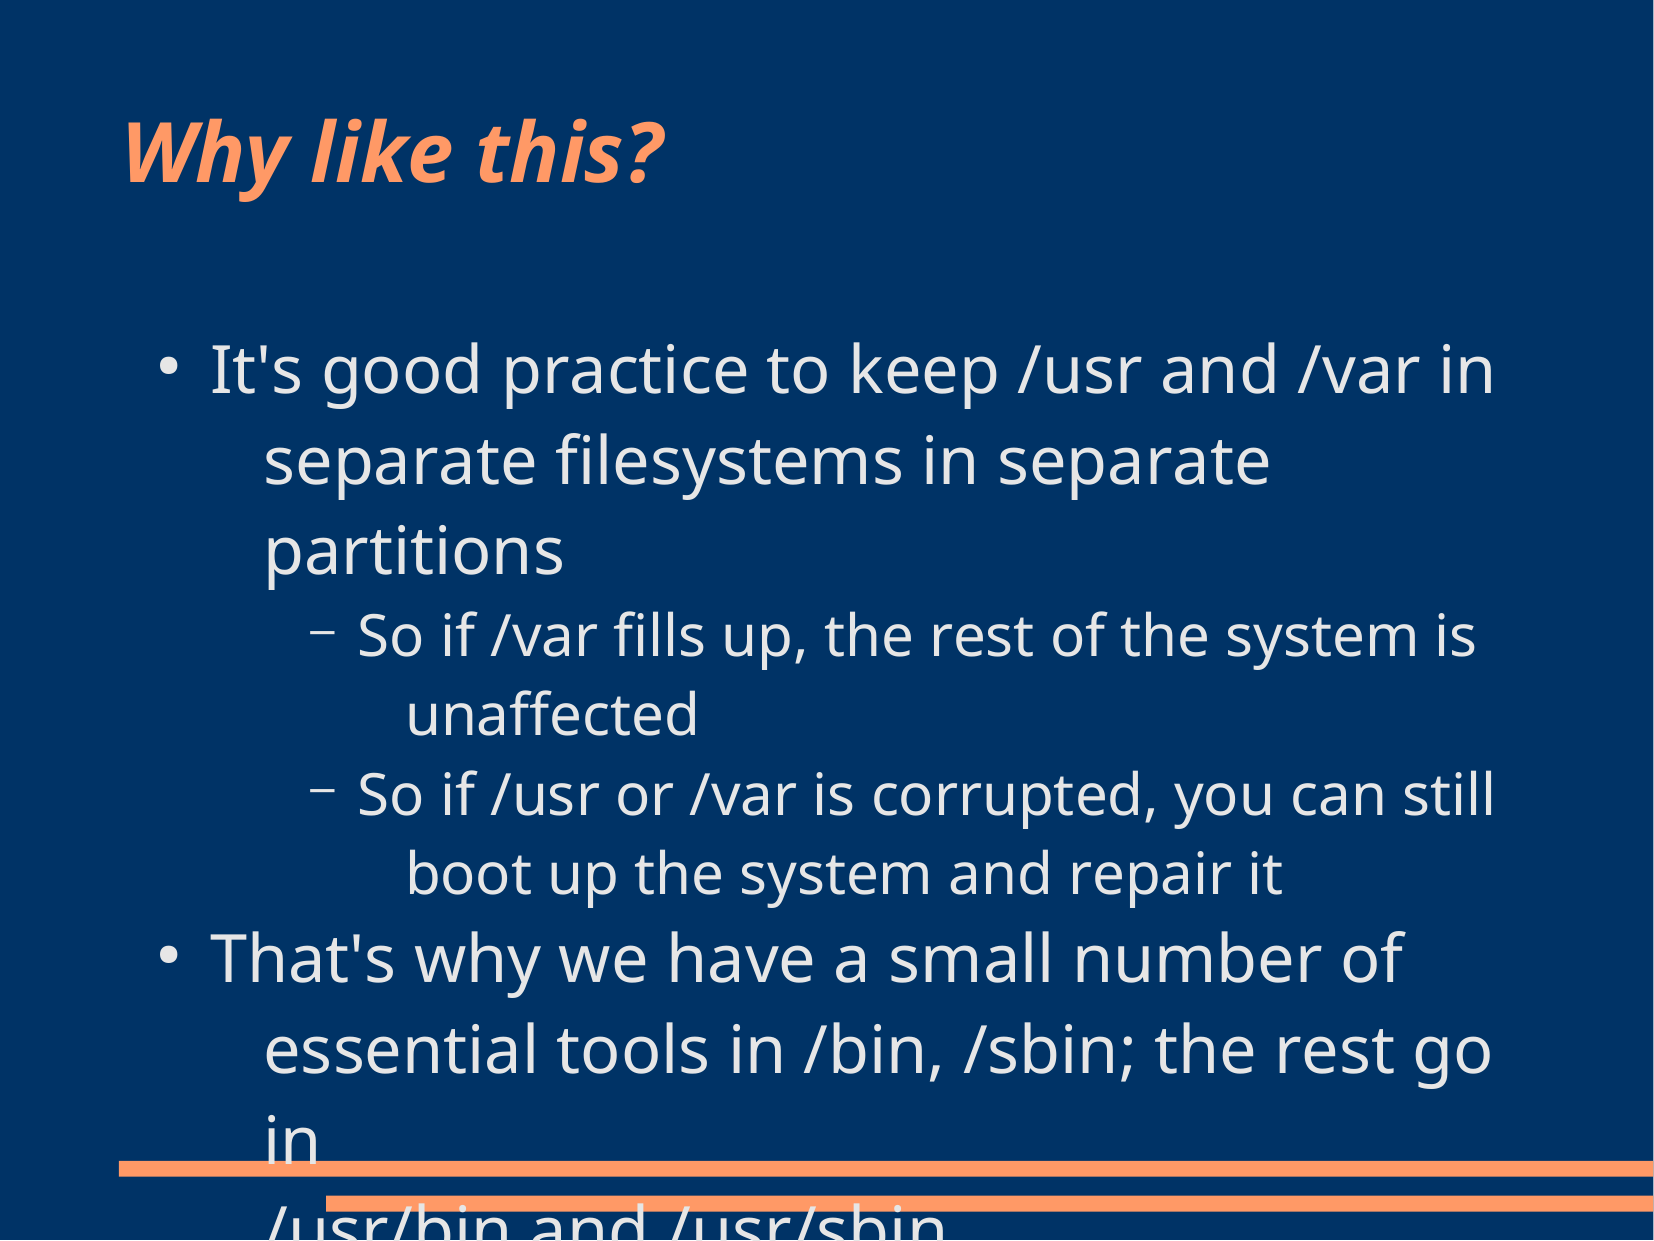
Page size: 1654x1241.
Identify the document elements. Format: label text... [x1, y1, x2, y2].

title Why like this? [121, 46, 1534, 254]
list It's good practice to keep /usr and /var in separate filesystems in separate partitions So if /var fills up, the rest of the system is unaffected So if /usr or /var is corrupted, you can still boot up the system and repair it That's why we have a small number of essential tools in /bin, /sbin; the rest go in /usr/bin and /usr/sbin Third-party packages are separate again /usr/local/bin, /usr/local/sbin, /usr/local/etc ... [121, 322, 1561, 1132]
